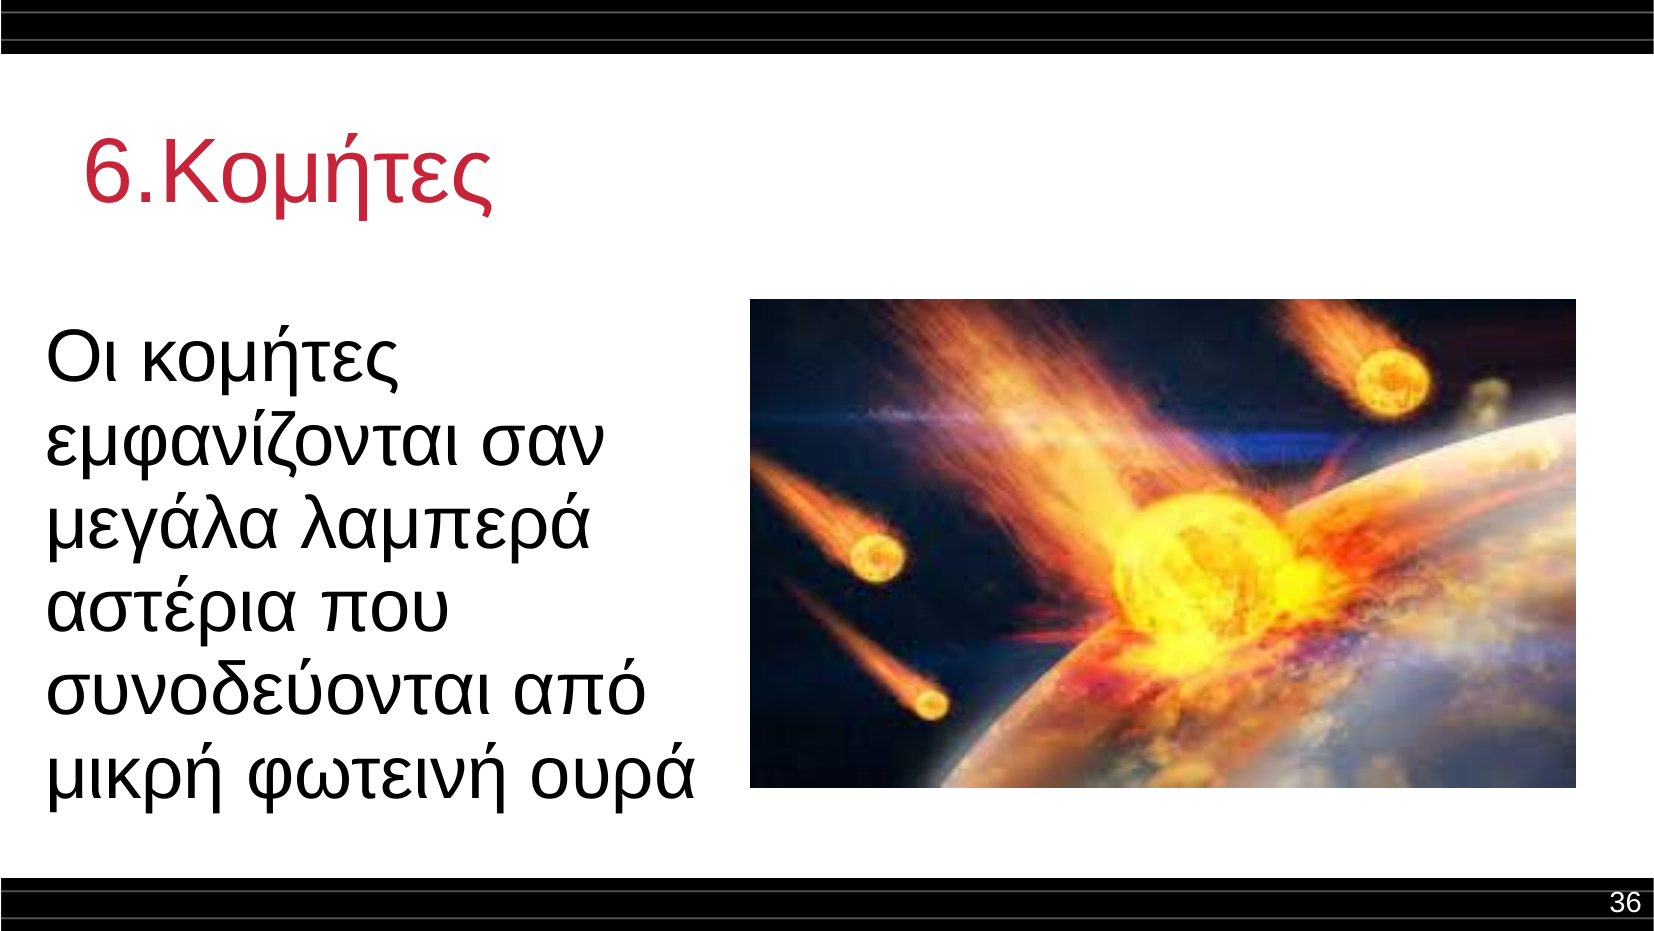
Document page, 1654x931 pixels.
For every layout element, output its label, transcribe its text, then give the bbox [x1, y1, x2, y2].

picture [750, 299, 1576, 788]
picture [1, 878, 1654, 931]
list Οι κομήτες εμφανίζονται σαν μεγάλα λαμπερά αστέρια που συνοδεύονται από μικρή φωτεινή ουρά [37, 225, 809, 826]
title 6.Κομήτες [82, 92, 1571, 249]
picture [1, 0, 1654, 54]
